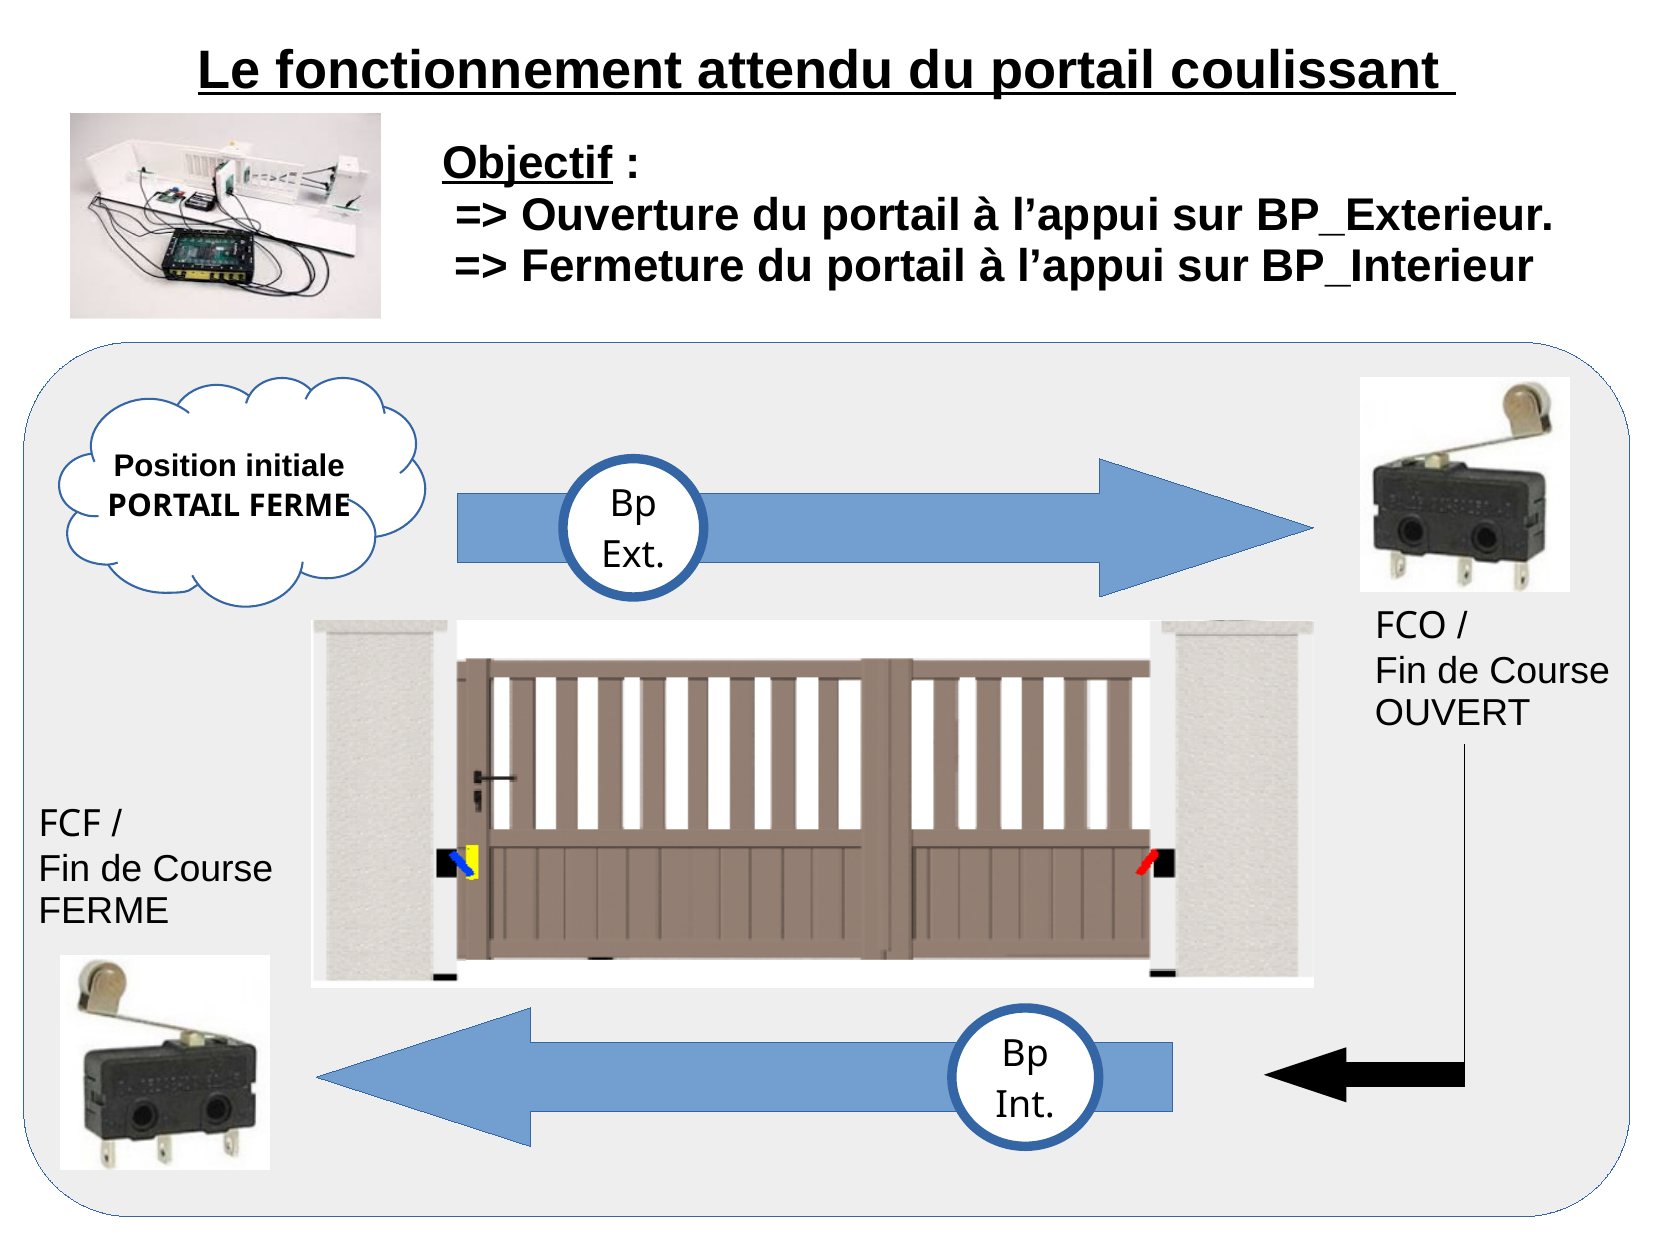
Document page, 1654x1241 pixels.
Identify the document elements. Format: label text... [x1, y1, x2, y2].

text_box FCO / Fin de Course OUVERT [1360, 591, 1630, 743]
text_box FCF / Fin de Course FERME [23, 788, 294, 941]
picture [60, 955, 270, 1170]
picture [70, 113, 381, 319]
text_box [23, 342, 1630, 1217]
text_box Le fonctionnement attendu du portail coulissant [70, 32, 1583, 108]
text_box Bp Int. [951, 1007, 1099, 1147]
picture [311, 620, 1314, 988]
text_box Bp Ext. [562, 458, 704, 597]
text_box Objectif : => Ouverture du portail à l’appui sur BP_Exterieur. => Fermeture du portail à l’appui sur BP_Interieur [427, 129, 1609, 319]
picture [1360, 377, 1570, 591]
text_box Position initiale PORTAIL FERME [59, 377, 426, 607]
